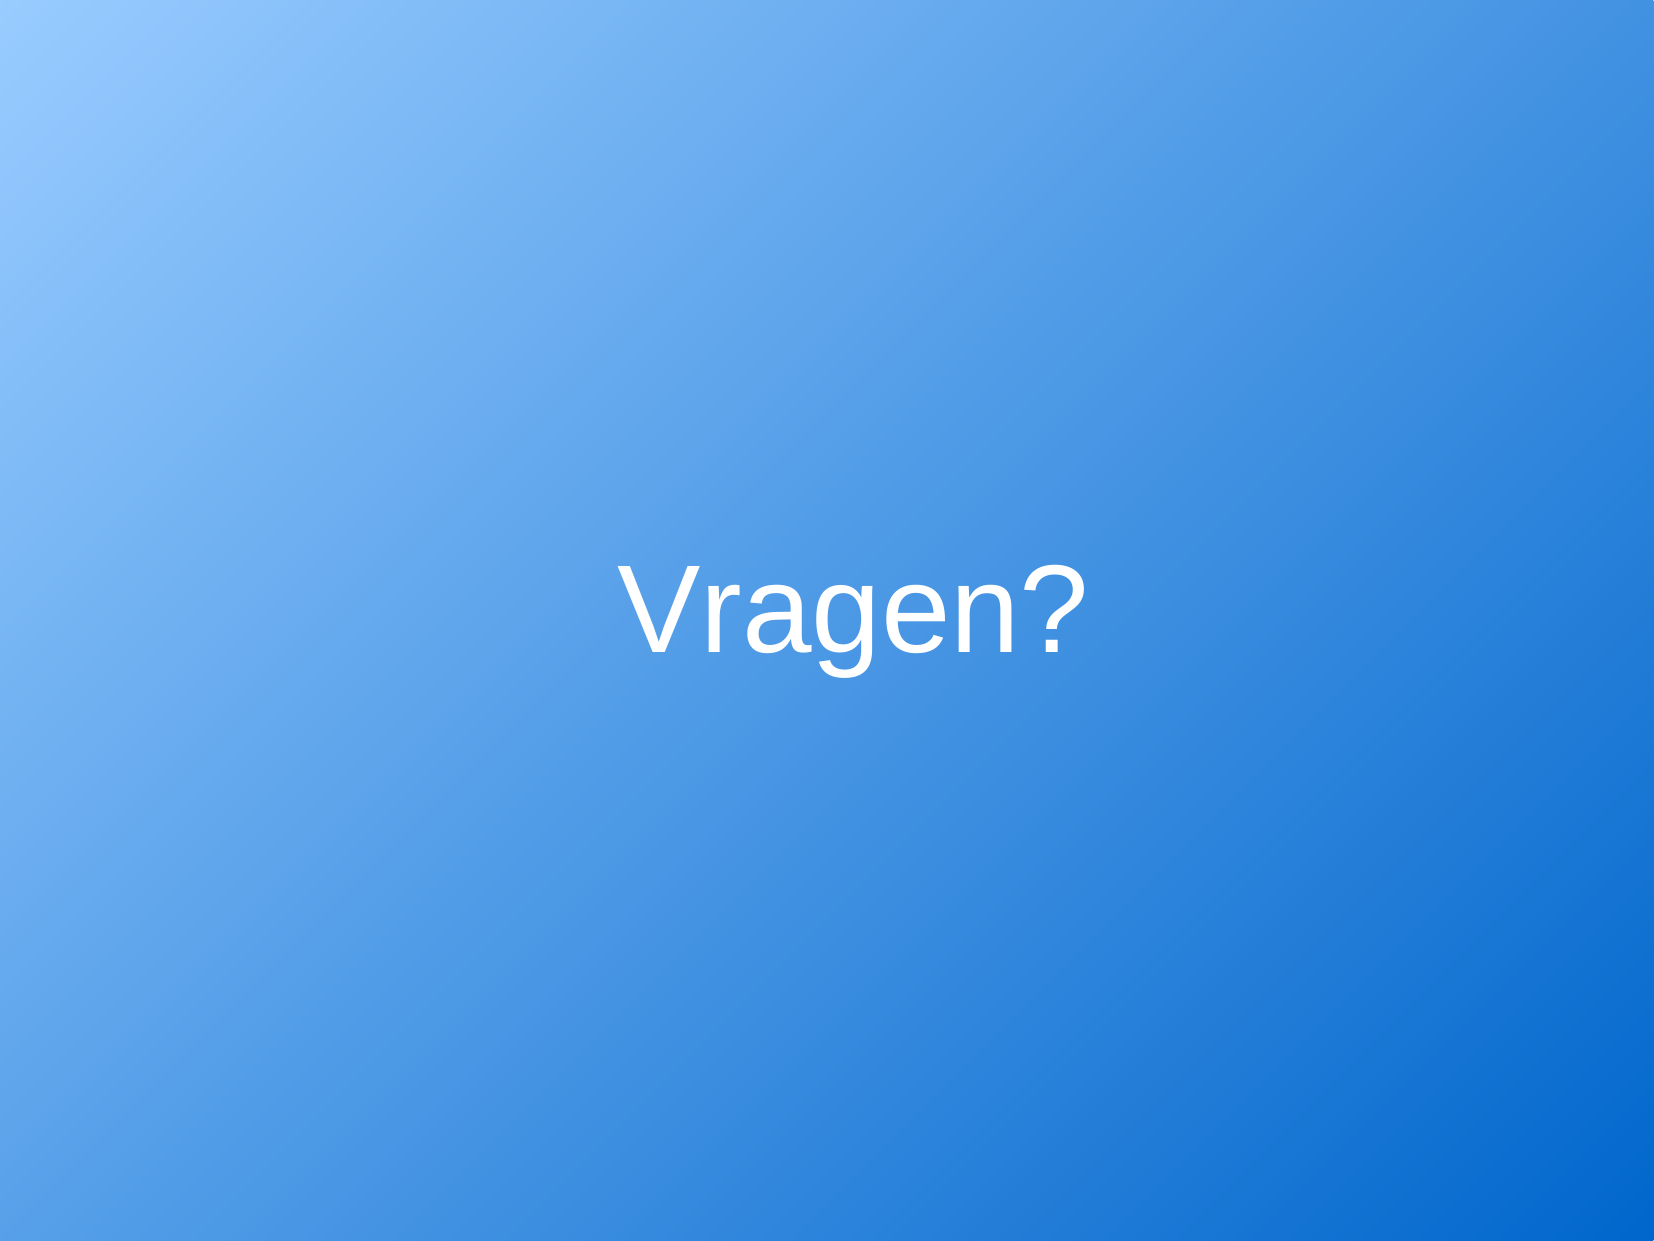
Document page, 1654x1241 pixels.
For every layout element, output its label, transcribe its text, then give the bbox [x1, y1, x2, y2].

title Vragen? [91, 497, 1580, 721]
